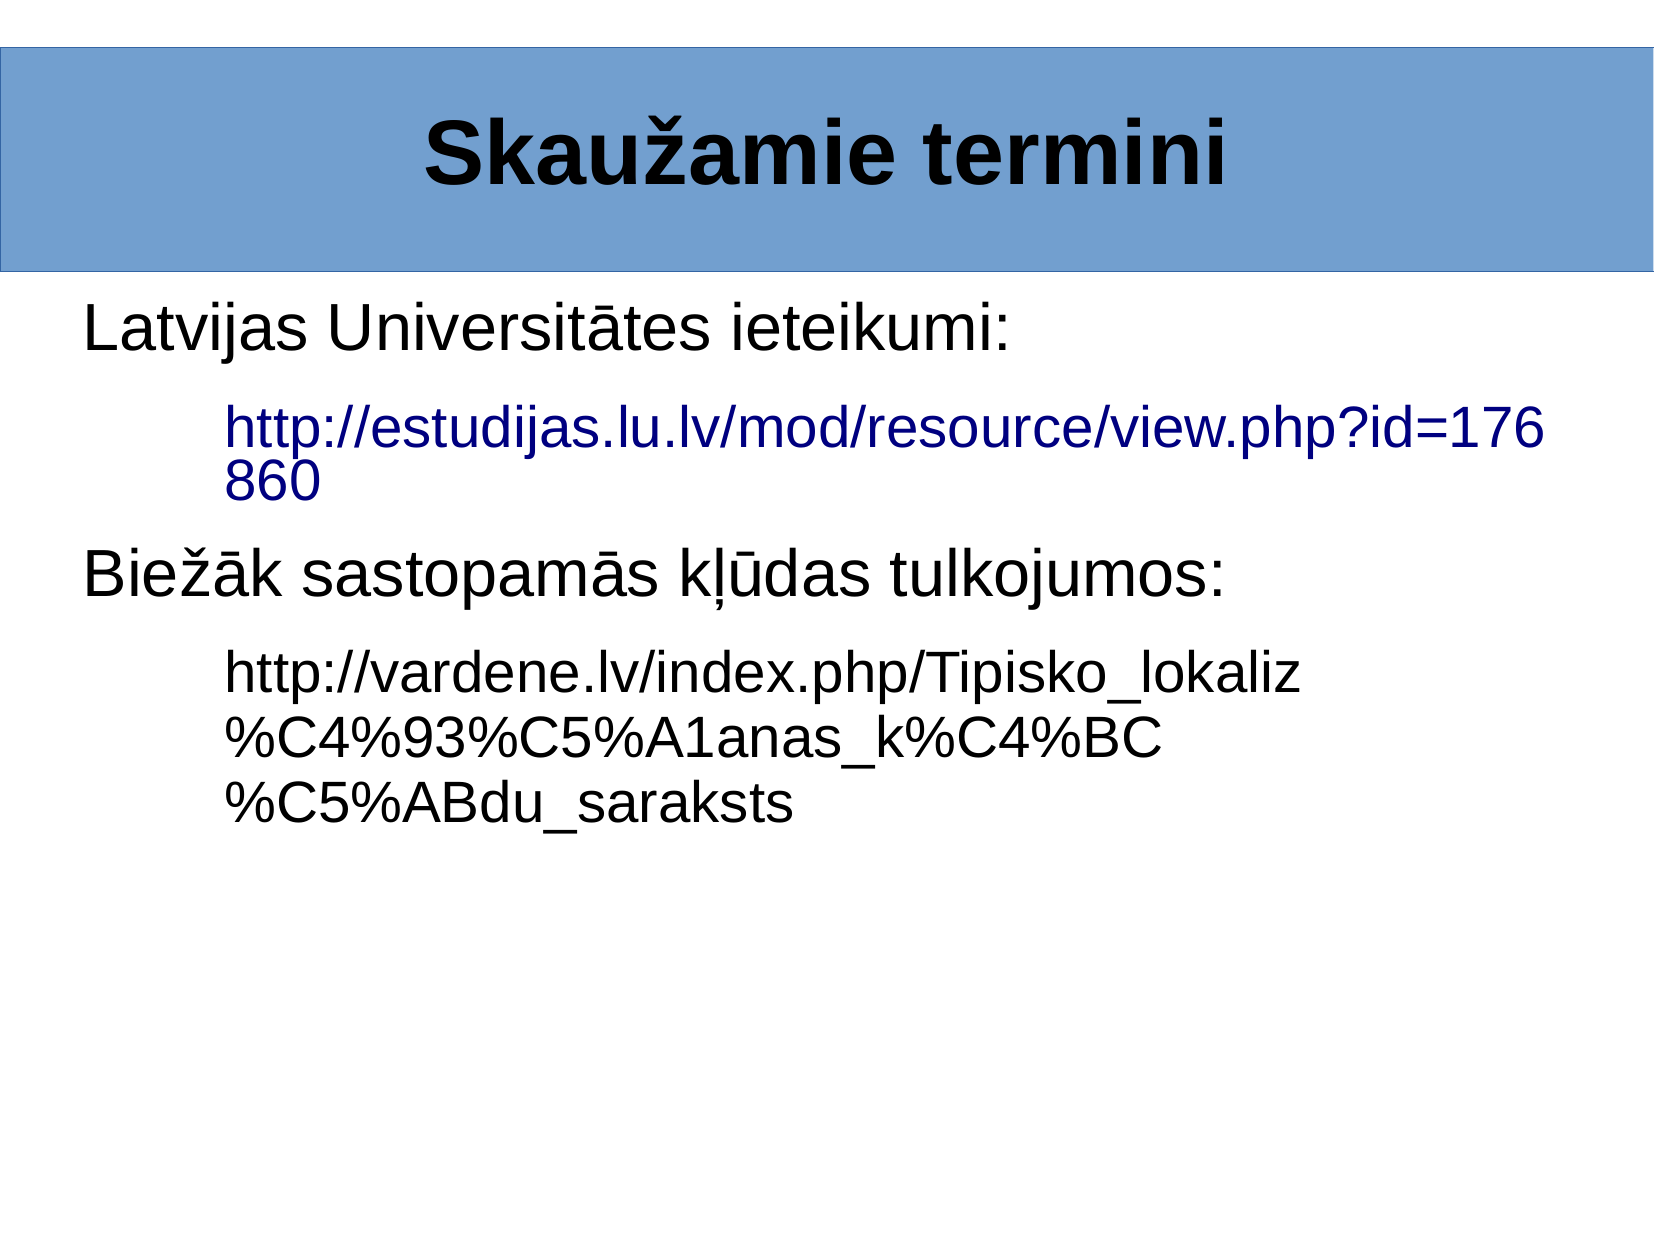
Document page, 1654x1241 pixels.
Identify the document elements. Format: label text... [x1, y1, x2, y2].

list Latvijas Universitātes ieteikumi: http://estudijas.lu.lv/mod/resource/view.php?id=176860 Biežāk sastopamās kļūdas tulkojumos: http://vardene.lv/index.php/Tipisko_lokaliz%C4%93%C5%A1anas_k%C4%BC%C5%ABdu_saraksts [82, 290, 1571, 1123]
text_box [0, 47, 1654, 272]
title Skaužamie termini [82, 49, 1571, 257]
